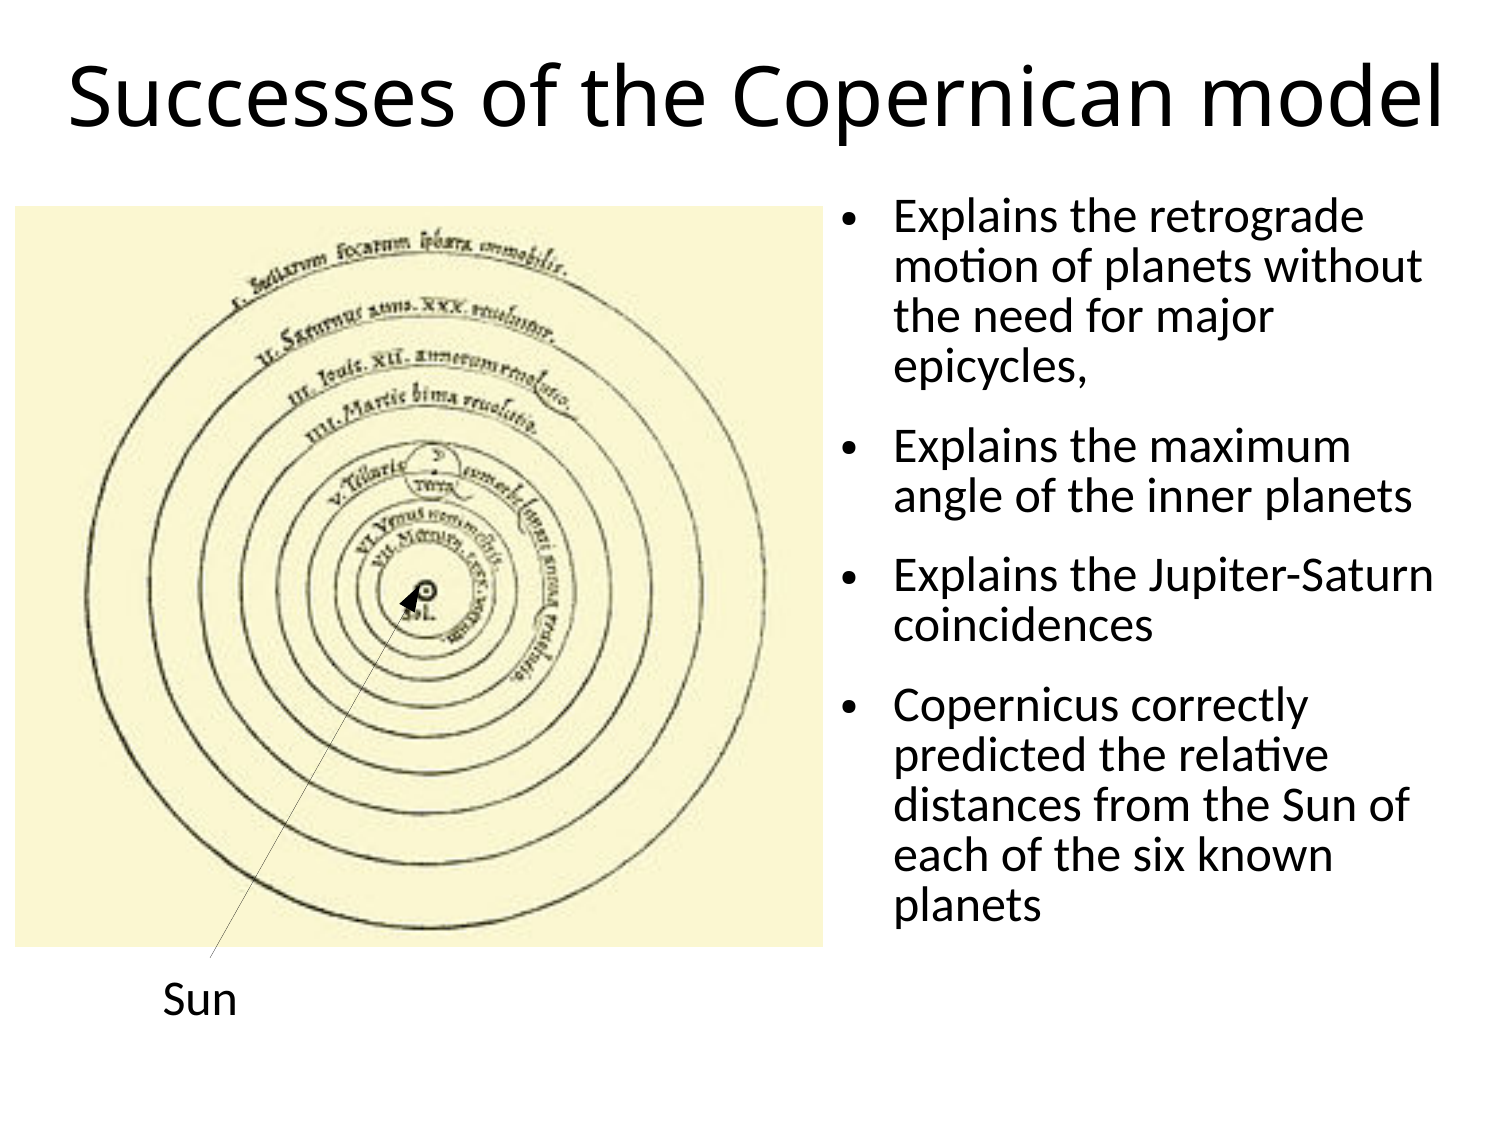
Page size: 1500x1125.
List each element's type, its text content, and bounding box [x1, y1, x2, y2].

text_box Sun [147, 957, 253, 1033]
title Successes of the Copernican model [45, 46, 1471, 144]
list Explains the retrograde motion of planets without the need for major epicycles, Explains the maximum angle of the inner planets Explains the Jupiter-Saturn coincidences Copernicus correctly predicted the relative distances from the Sun of each of the six known planets [822, 195, 1471, 1005]
picture [15, 206, 823, 947]
